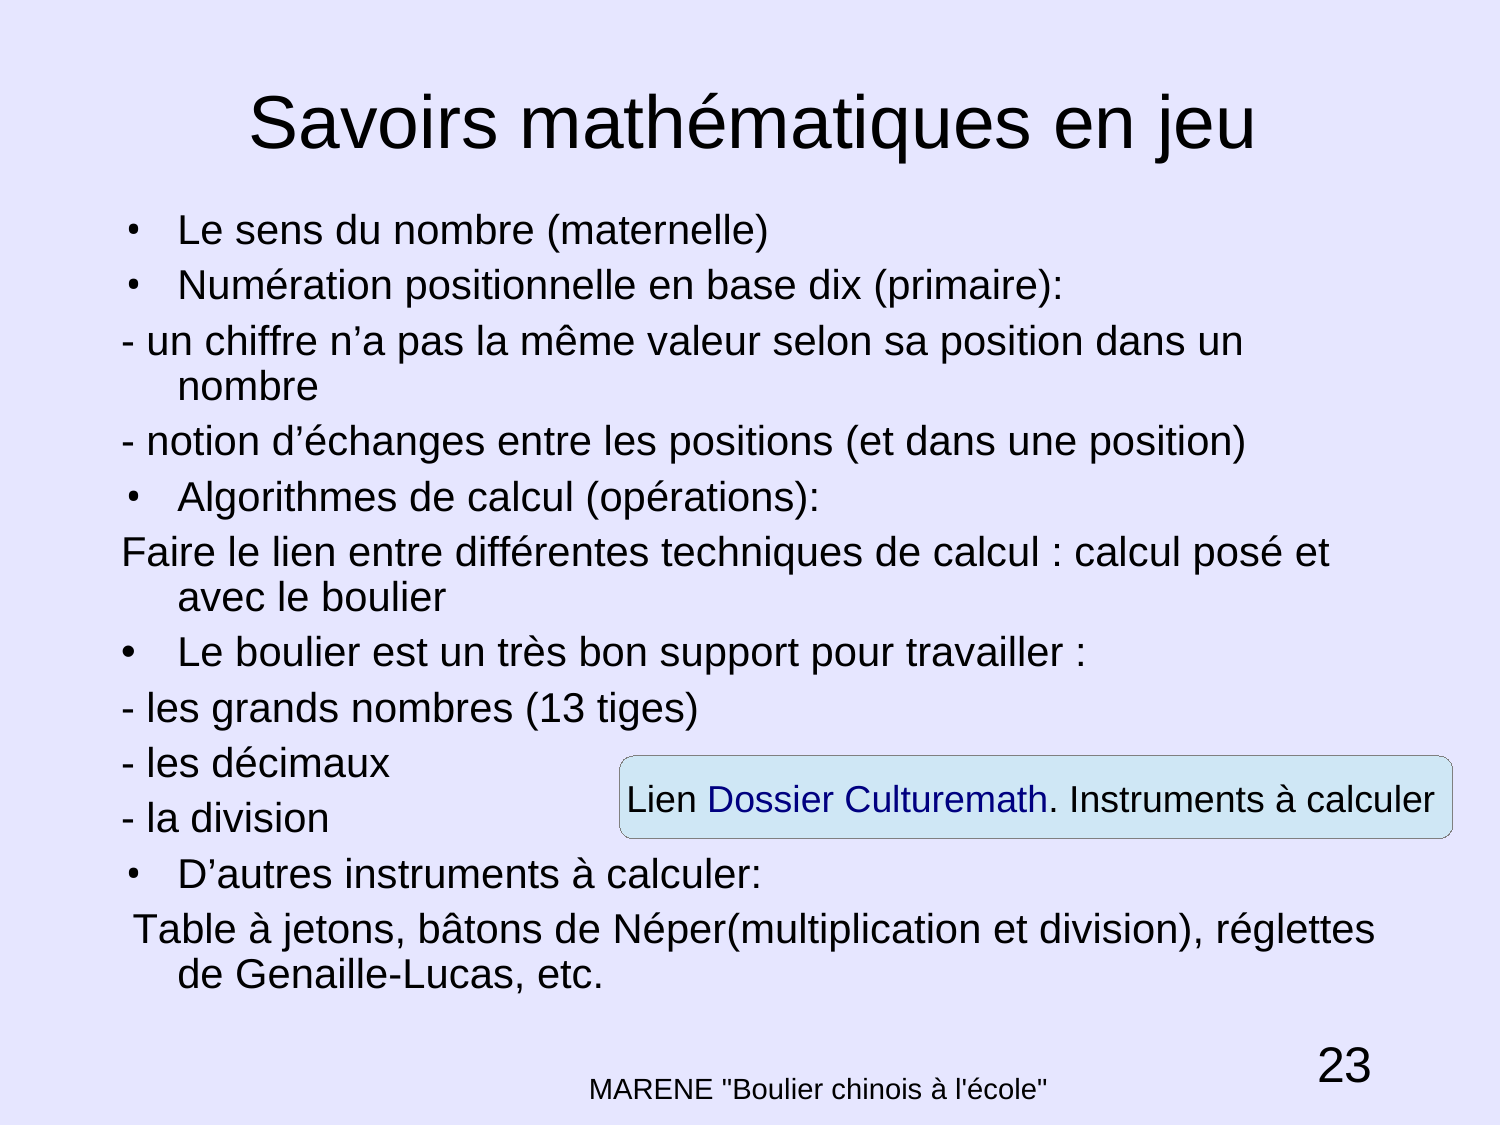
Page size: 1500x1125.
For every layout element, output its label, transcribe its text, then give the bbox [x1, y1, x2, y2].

text_box Lien Dossier Culturemath. Instruments à calculer [619, 755, 1453, 839]
list Le sens du nombre (maternelle) Numération positionnelle en base dix (primaire): - un chiffre n’a pas la même valeur selon sa position dans un nombre - notion d’échanges entre les positions (et dans une position) Algorithmes de calcul (opérations): Faire le lien entre différentes techniques de calcul : calcul posé et avec le boulier Le boulier est un très bon support pour travailler : - les grands nombres (13 tiges) - les décimaux - la division D’autres instruments à calculer: Table à jetons, bâtons de Néper(multiplication et division), réglettes de Genaille-Lucas, etc. [106, 200, 1394, 976]
title Savoirs mathématiques en jeu [65, 25, 1441, 213]
